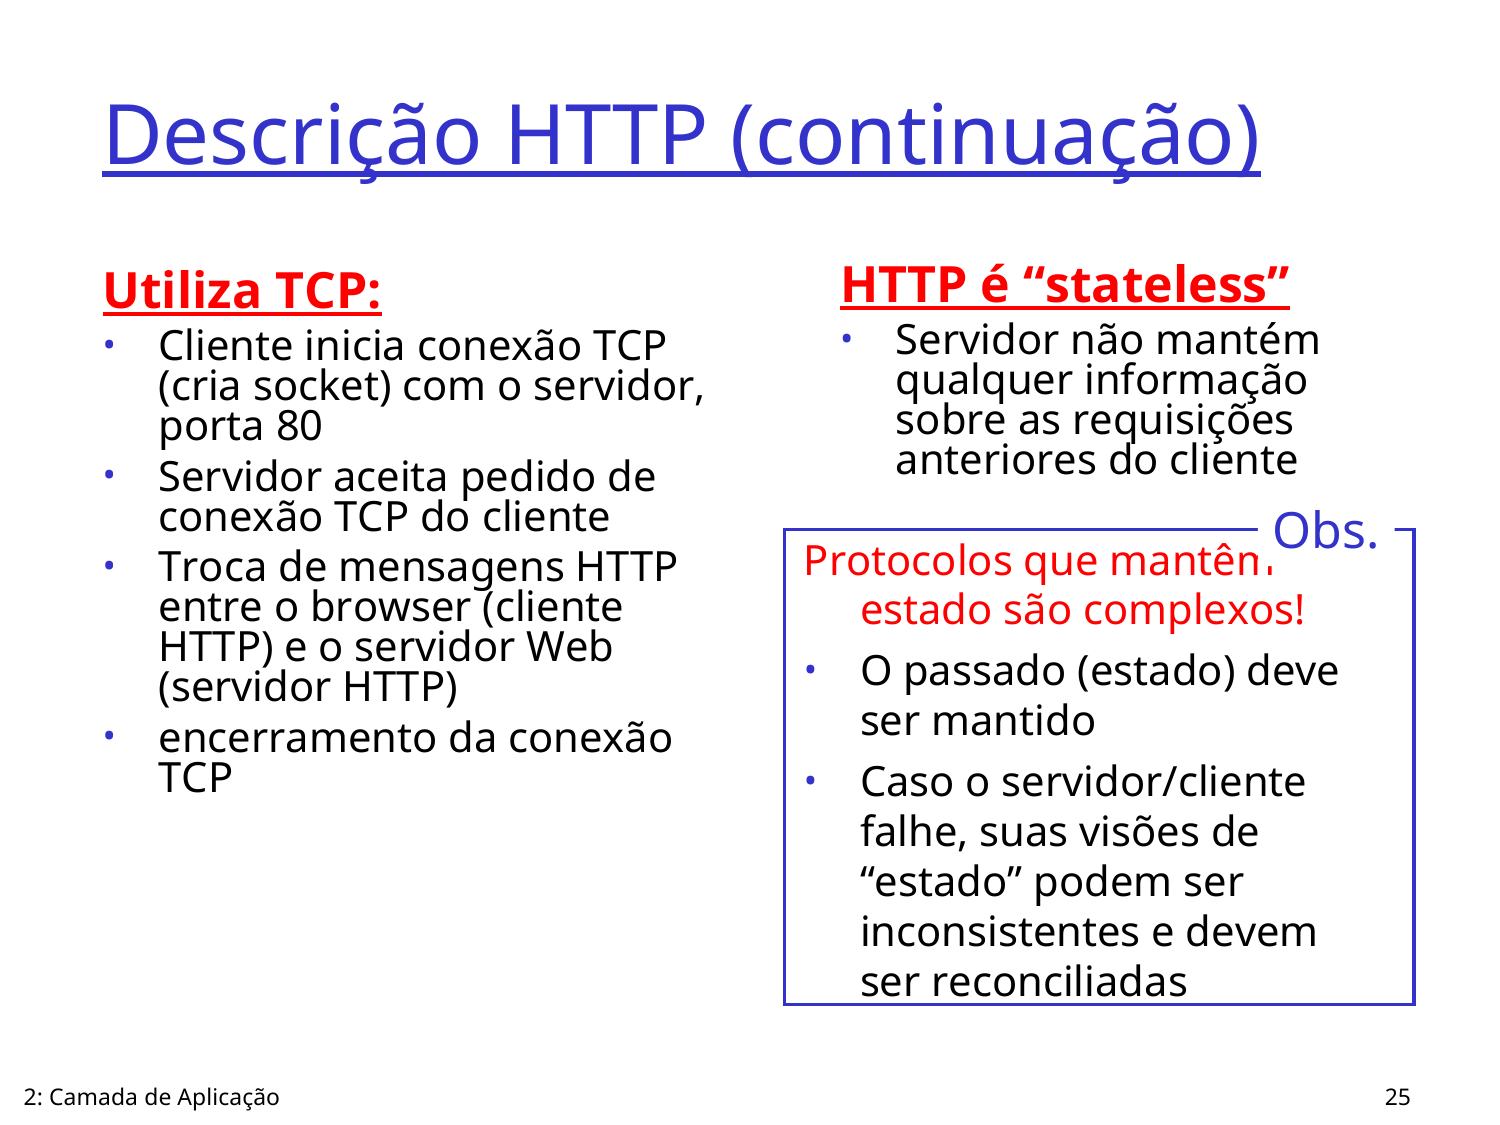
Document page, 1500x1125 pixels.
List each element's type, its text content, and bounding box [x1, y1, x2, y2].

list HTTP é “stateless” Servidor não mantém qualquer informação sobre as requisições anteriores do cliente [824, 256, 1346, 505]
text_box Obs. [1257, 490, 1395, 567]
text_box Protocolos que mantêm estado são complexos! O passado (estado) deve ser mantido Caso o servidor/cliente falhe, suas visões de “estado” podem ser inconsistentes e devem ser reconciliadas [788, 525, 1405, 1029]
text_box [1405, 529, 1415, 1005]
text_box [784, 529, 788, 1005]
title Descrição HTTP (continuação) [87, 37, 1363, 225]
list Utiliza TCP: Cliente inicia conexão TCP (cria socket) com o servidor, porta 80 Servidor aceita pedido de conexão TCP do cliente Troca de mensagens HTTP entre o browser (cliente HTTP) e o servidor Web (servidor HTTP) encerramento da conexão TCP [87, 262, 740, 1026]
